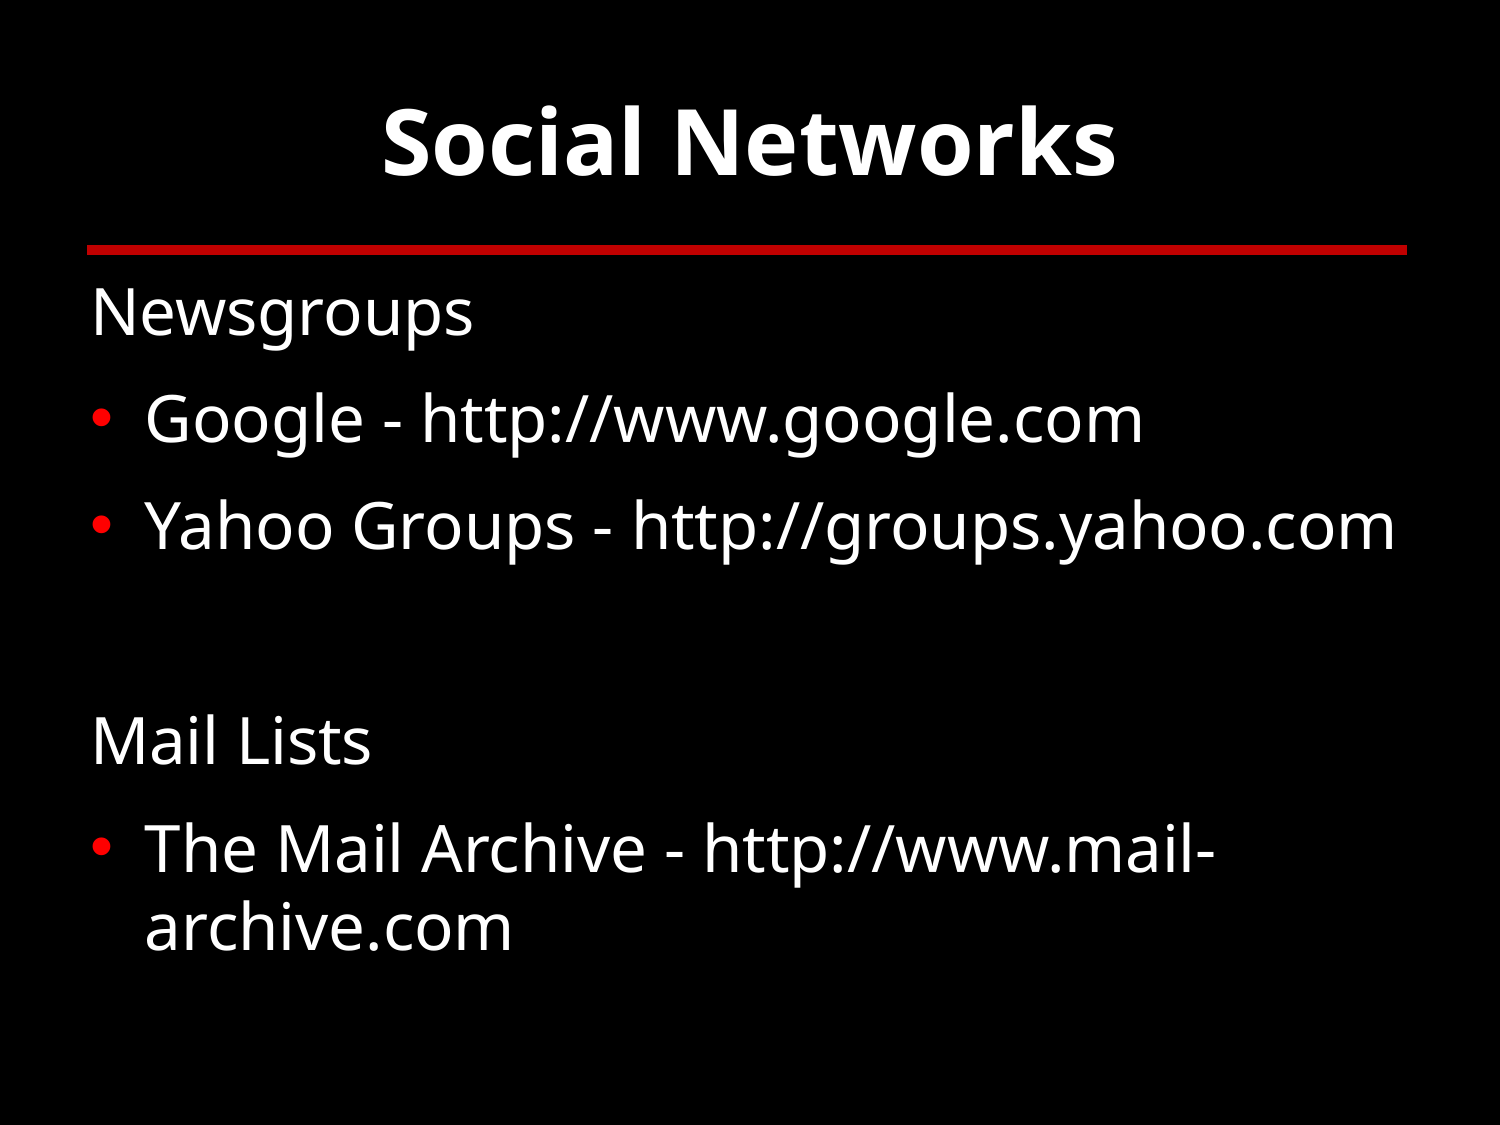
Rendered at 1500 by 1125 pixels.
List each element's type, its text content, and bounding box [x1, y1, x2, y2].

list Newsgroups Google - http://www.google.com Yahoo Groups - http://groups.yahoo.com Mail Lists The Mail Archive - http://www.mail-archive.com [75, 262, 1425, 1005]
title Social Networks [75, 45, 1425, 233]
